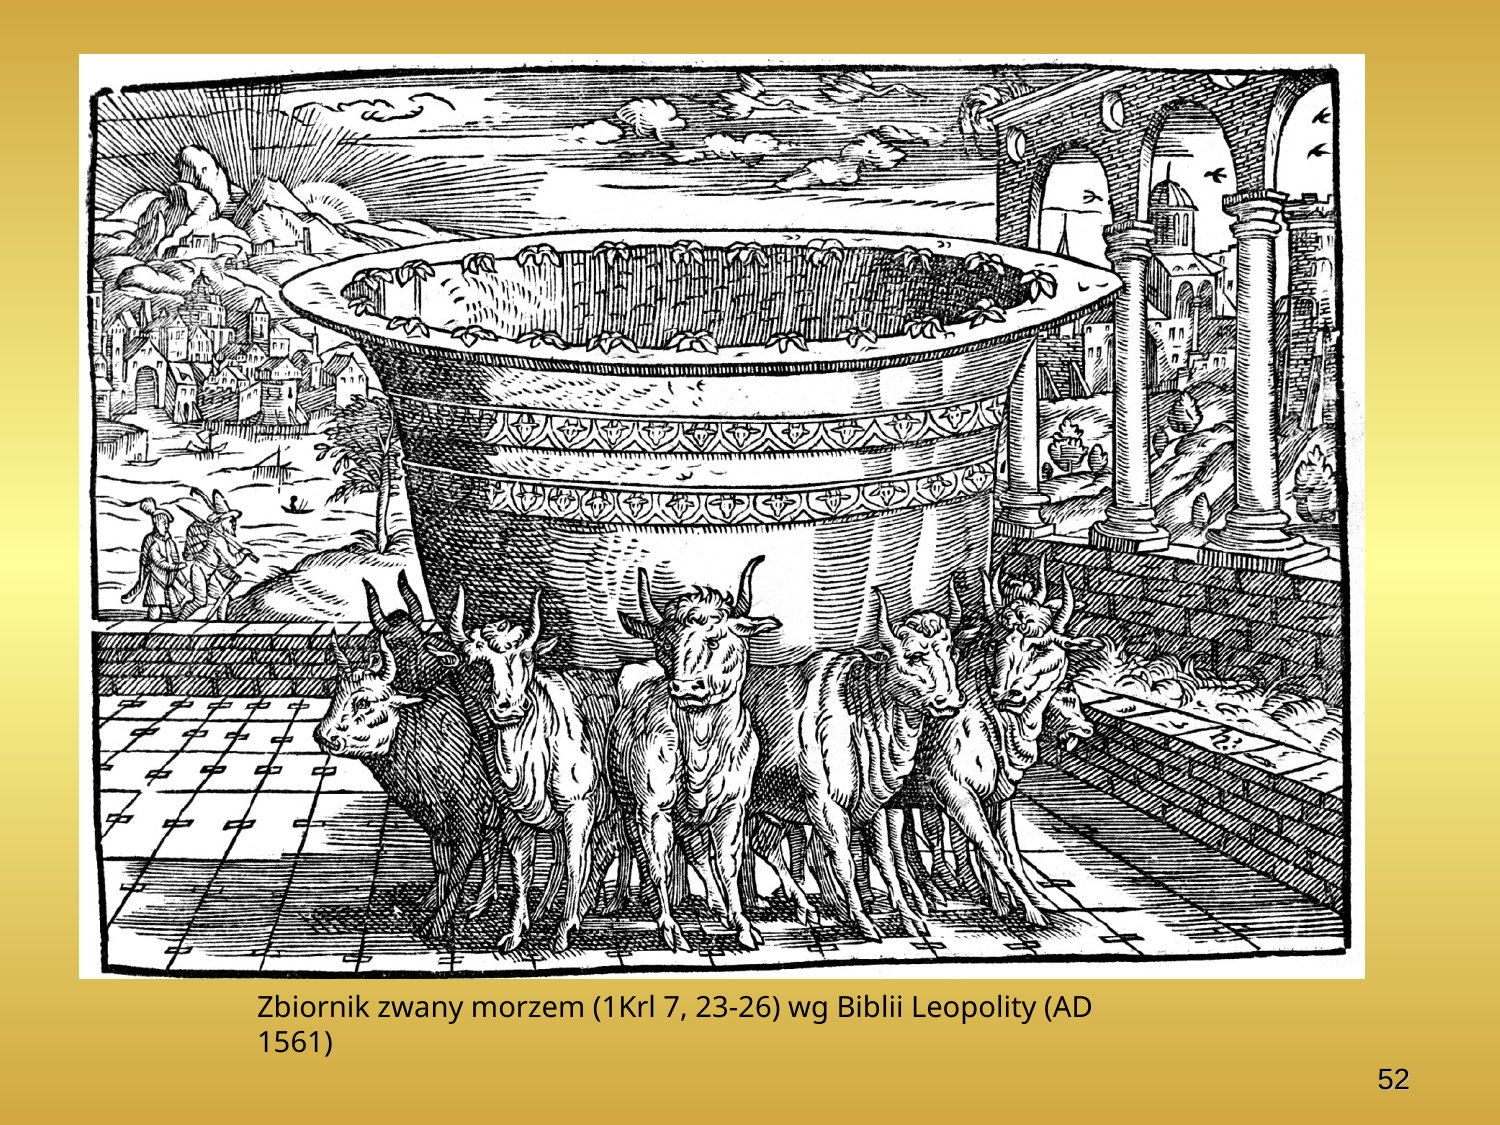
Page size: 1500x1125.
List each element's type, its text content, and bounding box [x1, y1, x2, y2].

text_box [79, 54, 1365, 979]
title Zbiornik zwany morzem (1Krl 7, 23-26) wg Biblii Leopolity (AD 1561) [242, 987, 1187, 1059]
text_box 40 [1074, 1024, 1426, 1103]
